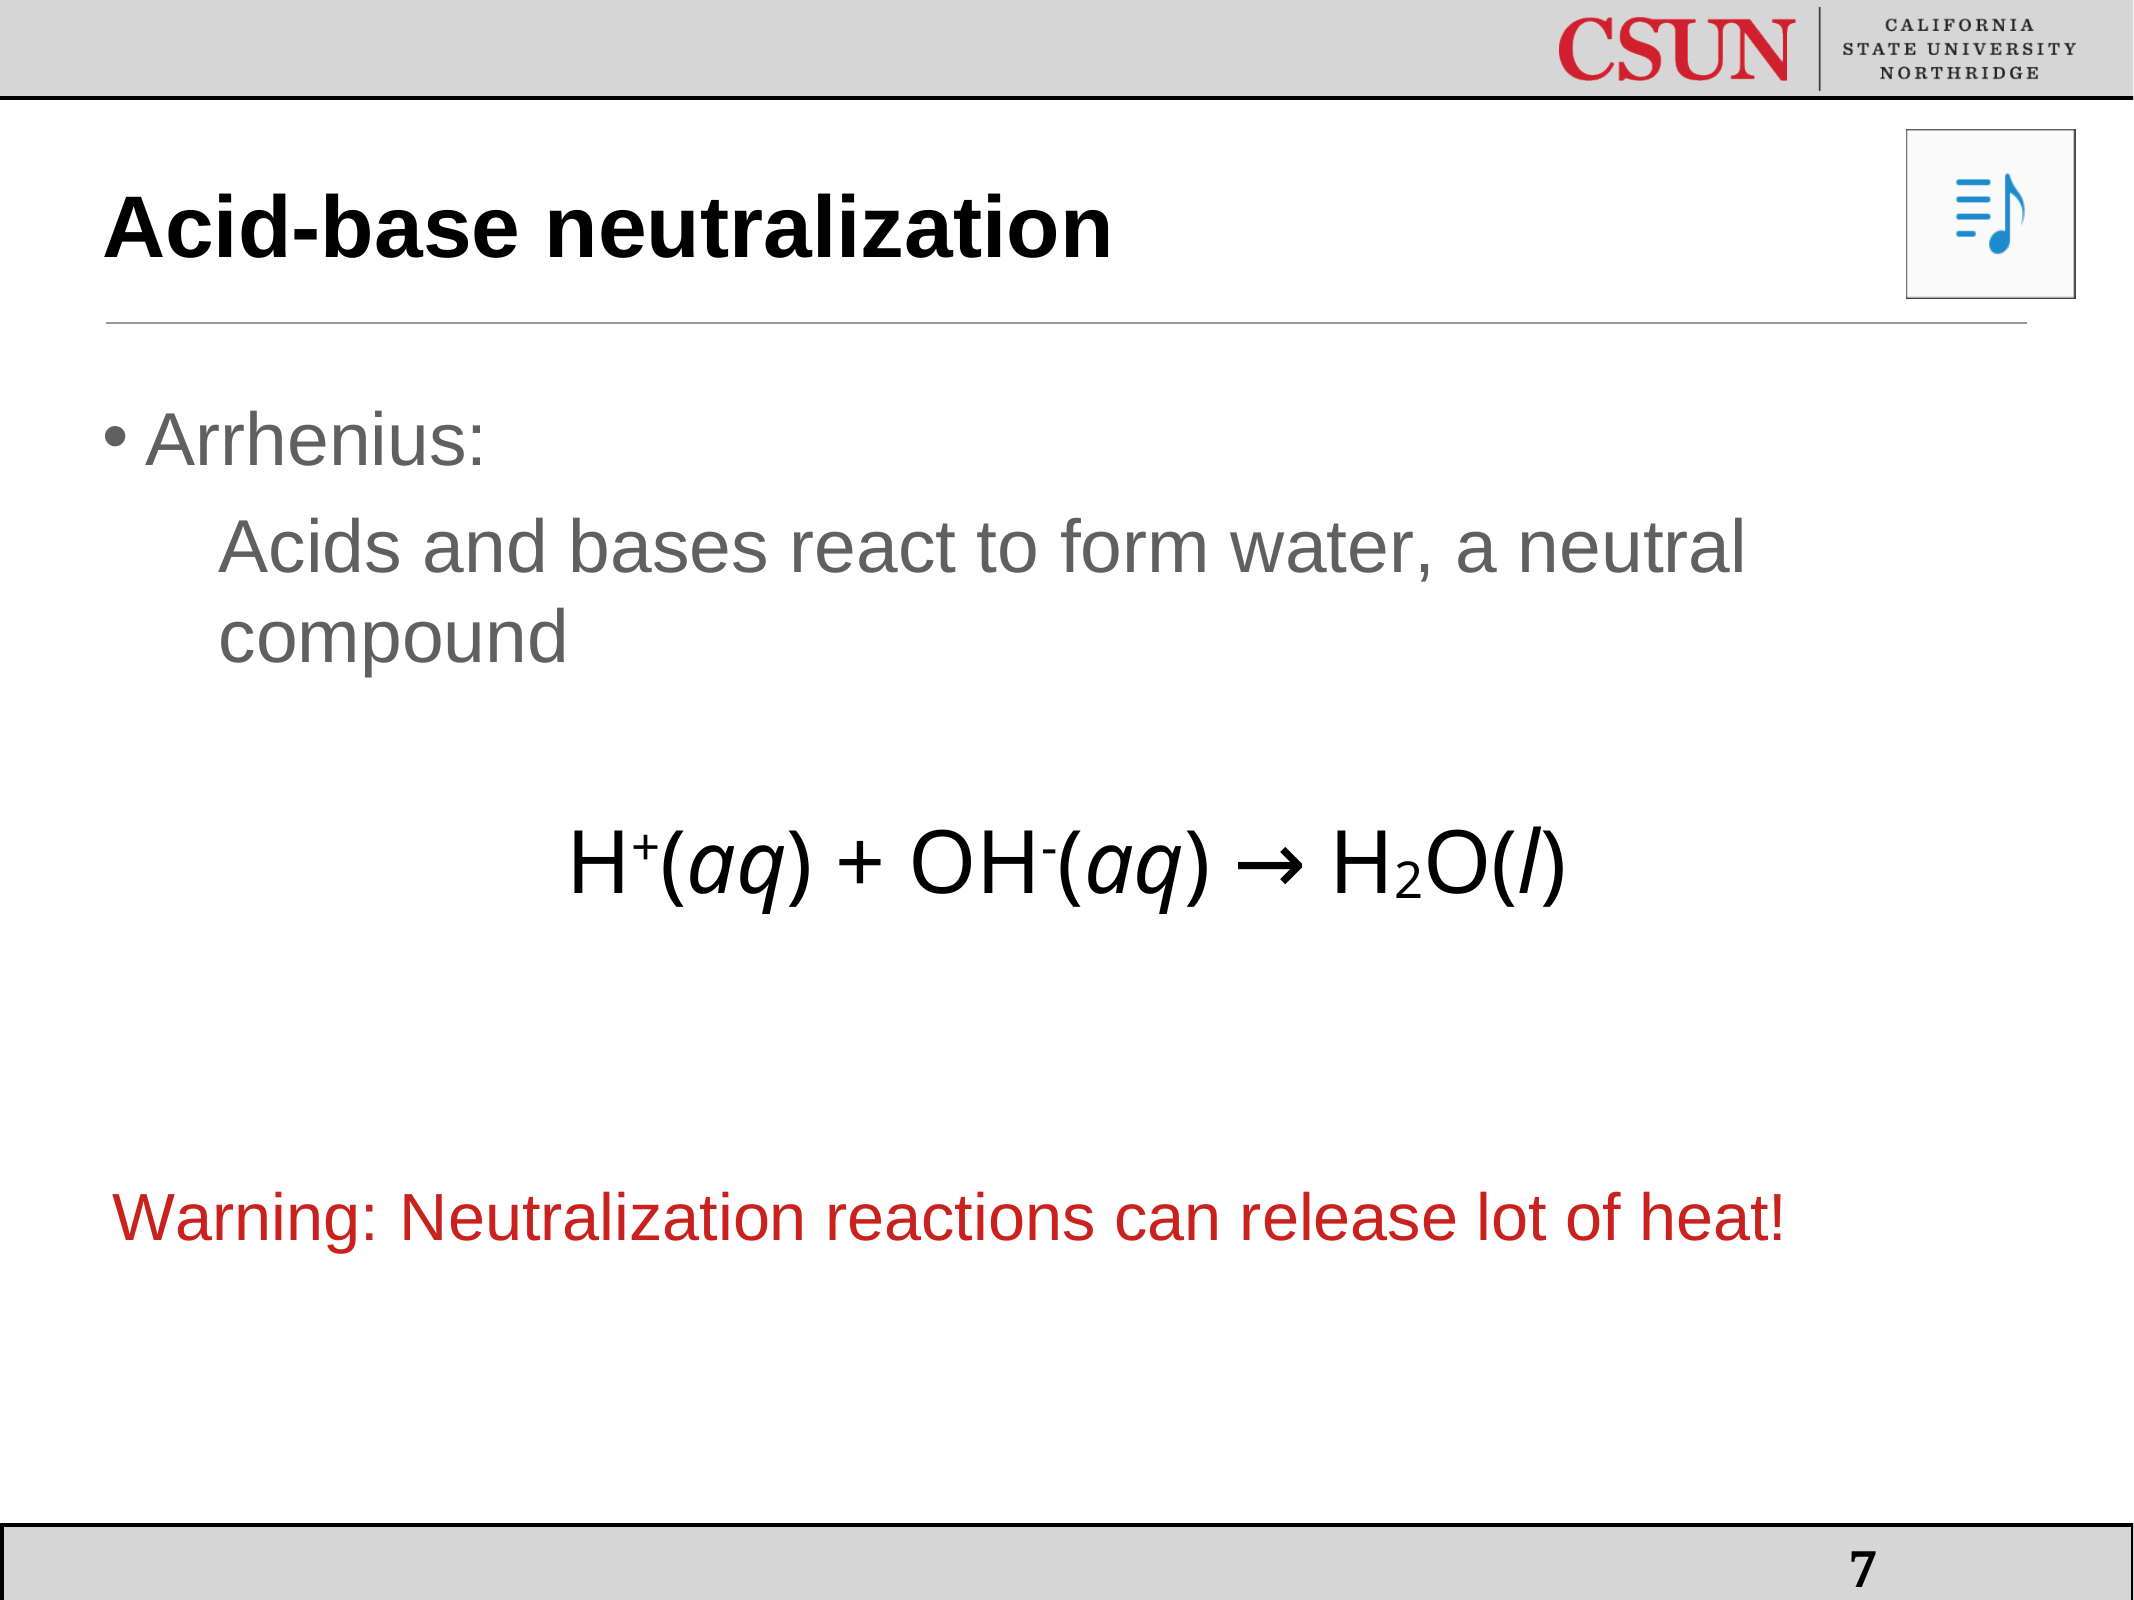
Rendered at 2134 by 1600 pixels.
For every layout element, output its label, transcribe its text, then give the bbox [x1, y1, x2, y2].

text_box [1905, 128, 2077, 301]
list Arrhenius: Acids and bases react to form water, a neutral compound [93, 382, 2040, 998]
text_box H+(aq) + OH-(aq) → H2O(l) [558, 797, 1576, 920]
text_box Warning: Neutralization reactions can release lot of heat! [97, 1166, 1804, 1262]
picture [1559, 7, 2076, 91]
title Acid-base neutralization [93, 104, 2040, 284]
